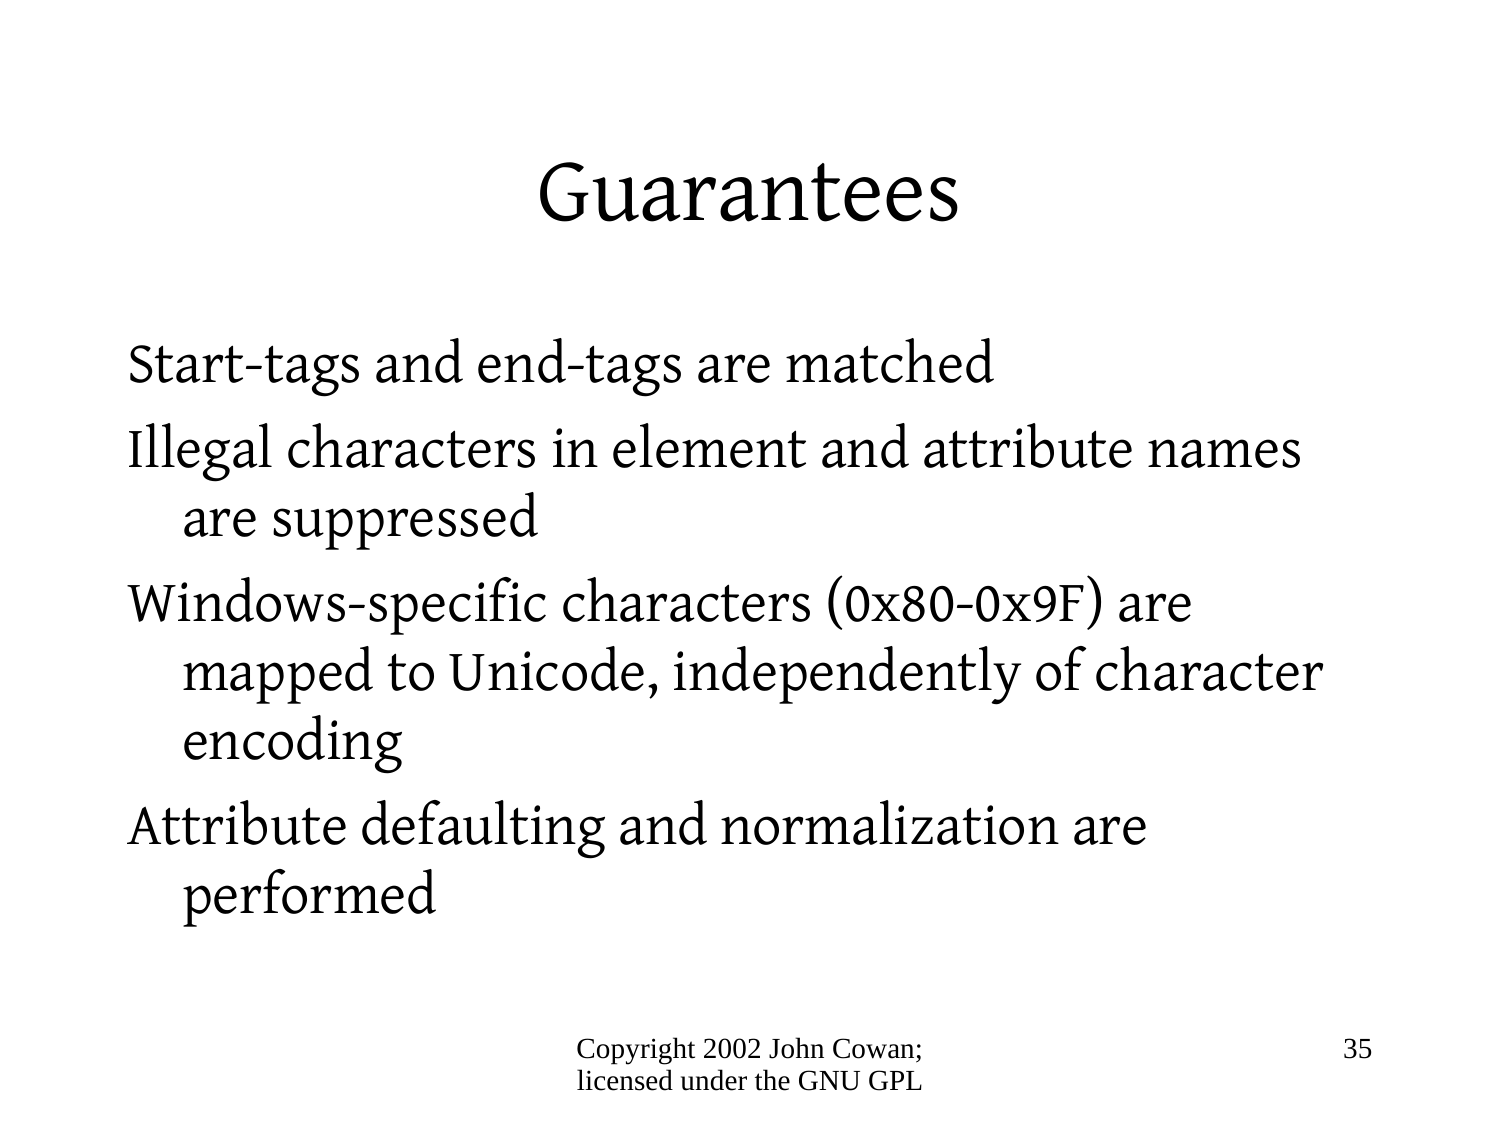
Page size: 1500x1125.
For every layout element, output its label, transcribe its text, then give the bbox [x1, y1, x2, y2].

list Start-tags and end-tags are matched Illegal characters in element and attribute names are suppressed Windows-specific characters (0x80-0x9F) are mapped to Unicode, independently of character encoding Attribute defaulting and normalization are performed [112, 324, 1388, 1000]
title Guarantees [112, 99, 1388, 288]
text_box Copyright 2002 John Cowan; licensed under the GNU GPL [512, 1025, 988, 1107]
text_box 35 [1074, 1025, 1388, 1074]
